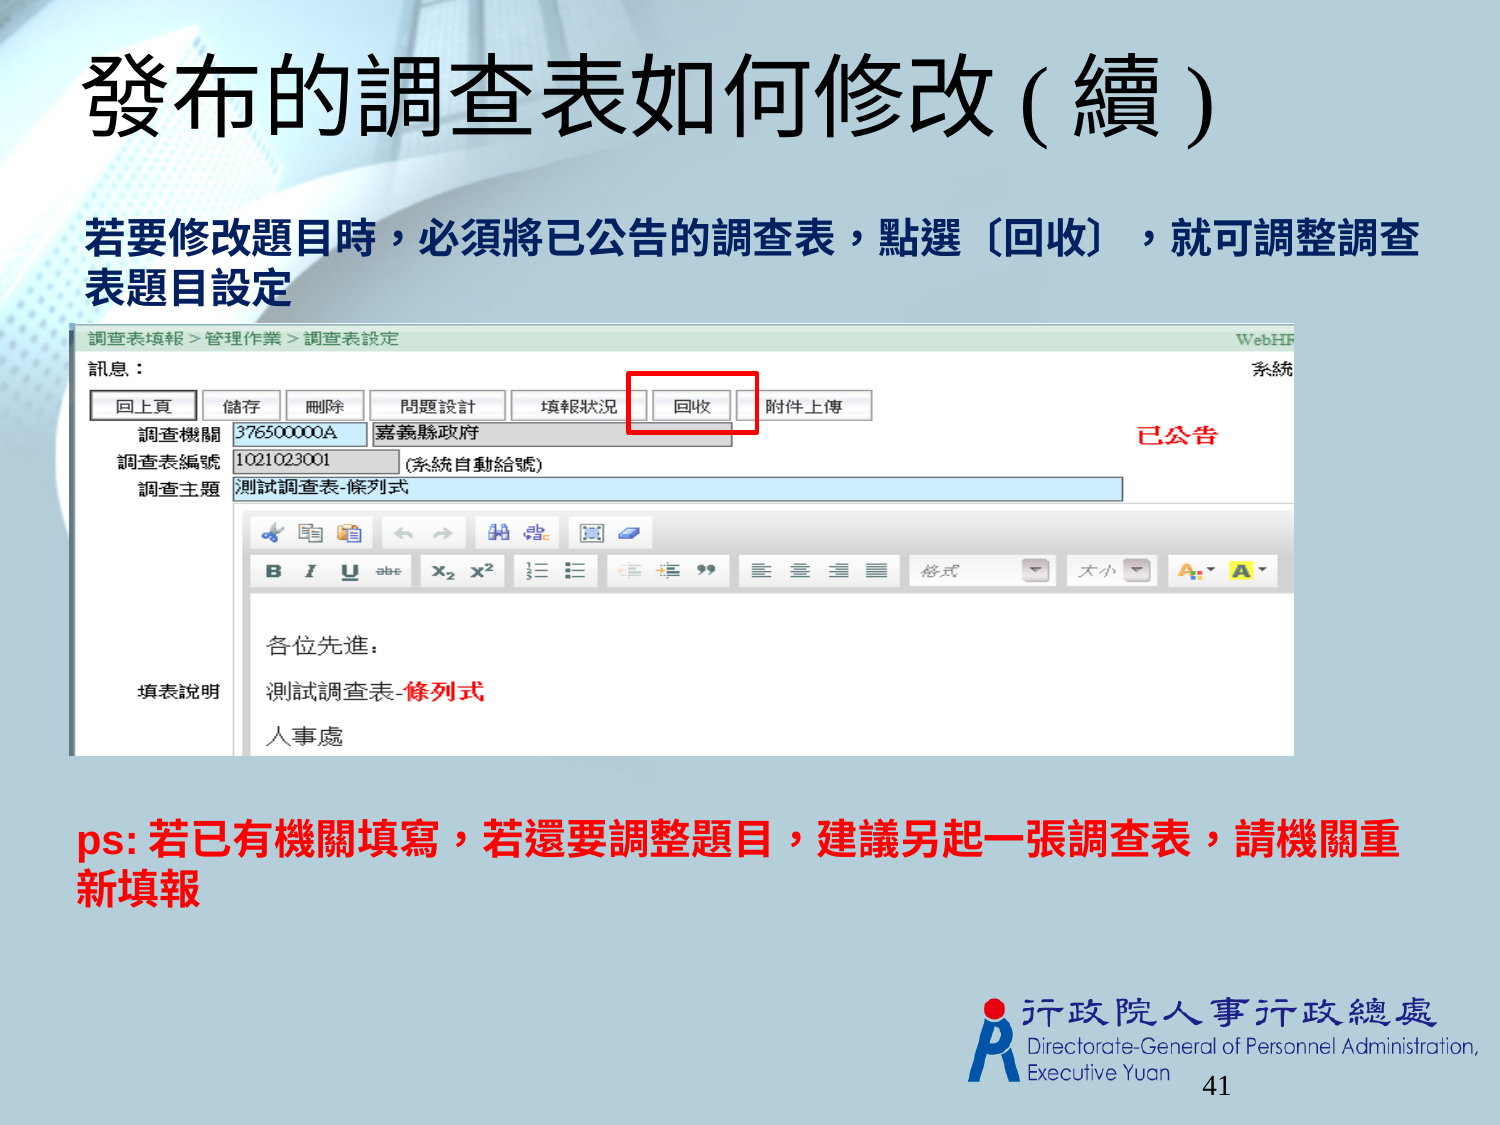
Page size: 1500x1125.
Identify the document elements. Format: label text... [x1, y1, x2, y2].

title 發布的調查表如何修改(續) [64, 31, 1340, 158]
text_box ps:若已有機關填寫，若還要調整題目，建議另起一張調查表，請機關重新填報 [61, 805, 1453, 921]
text_box [1187, 1058, 1500, 1125]
text_box 若要修改題目時，必須將已公告的調查表，點選〔回收〕，就可調整調查表題目設定 [70, 204, 1462, 319]
picture [69, 323, 1294, 756]
